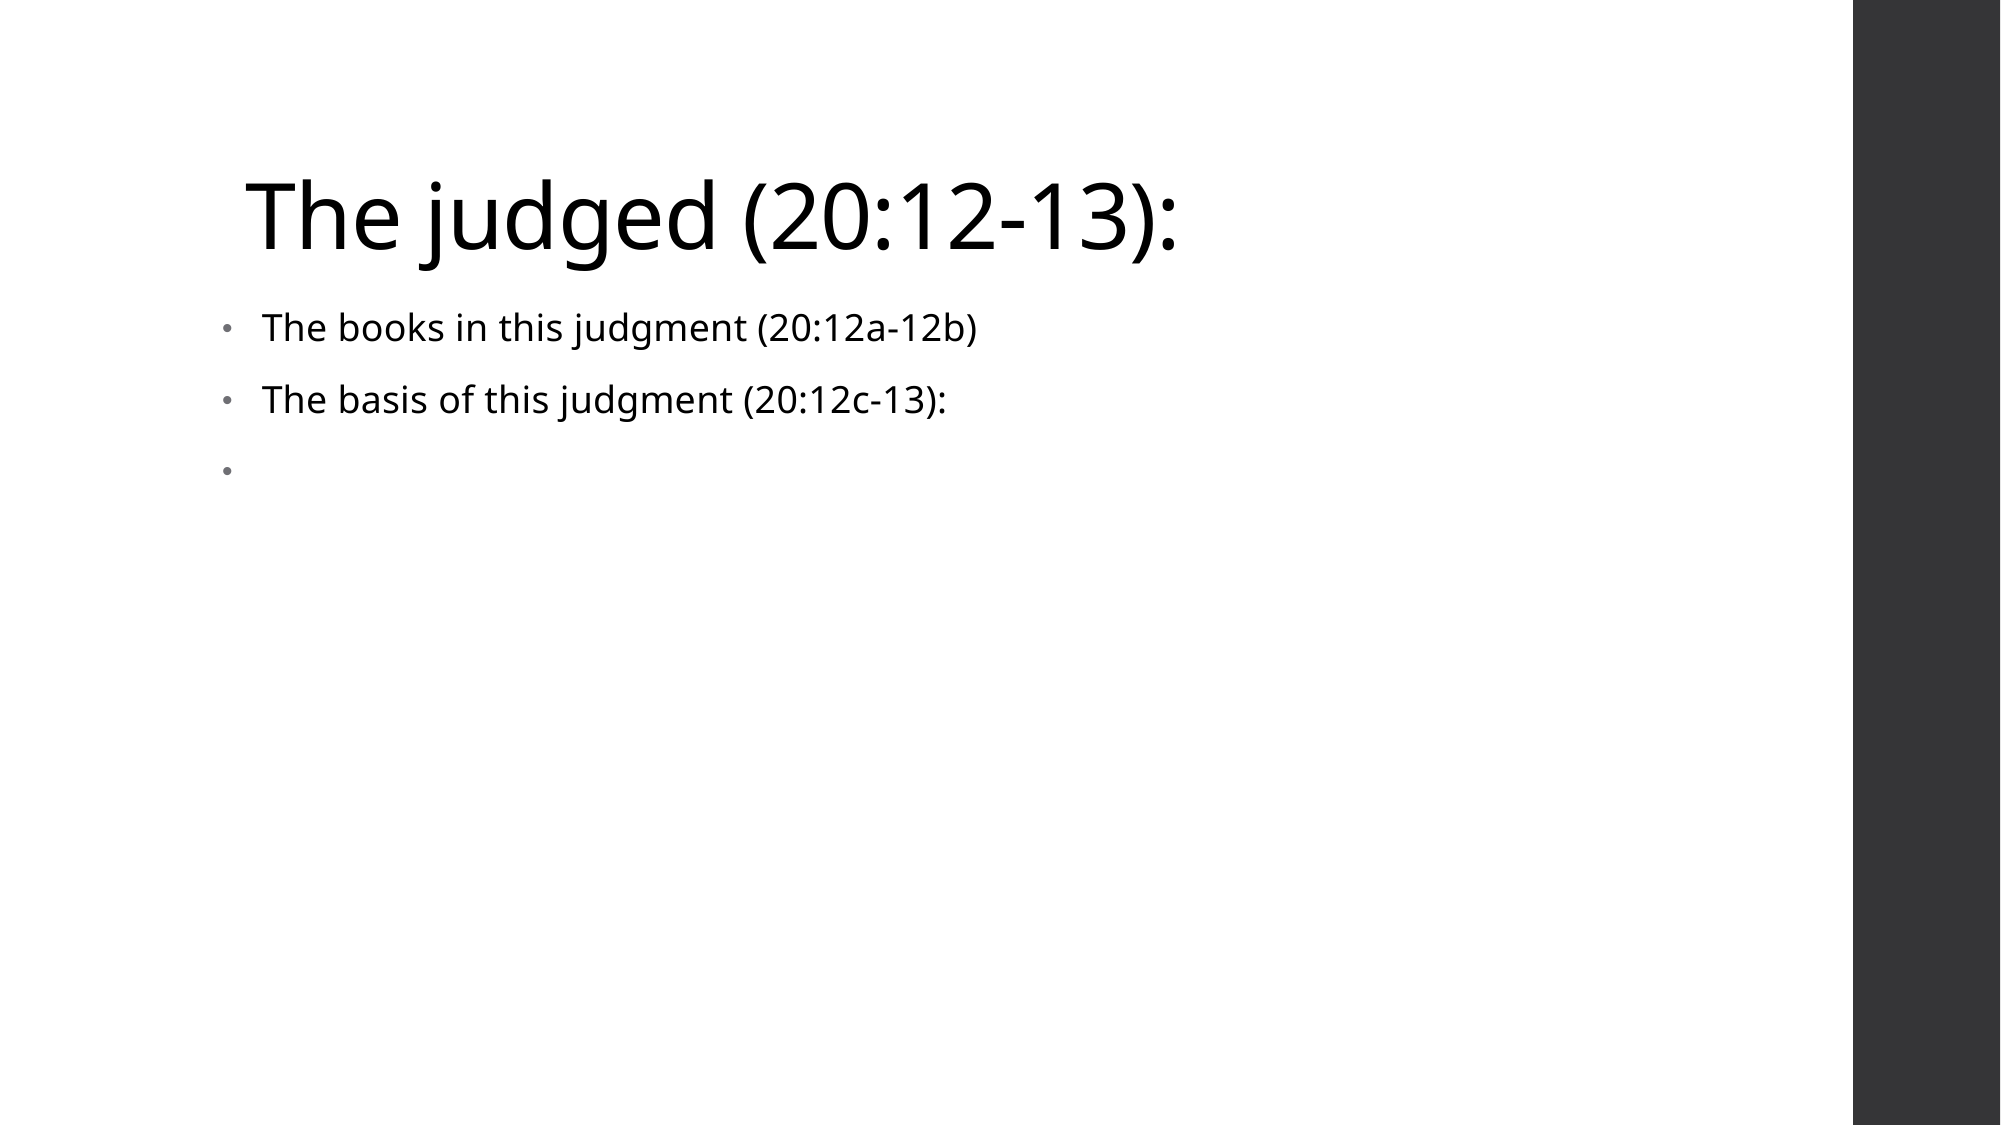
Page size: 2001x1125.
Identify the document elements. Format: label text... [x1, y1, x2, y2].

title The judged (20:12-13): [206, 60, 1797, 278]
list The books in this judgment (20:12a-12b) The basis of this judgment (20:12c-13): [206, 299, 1617, 1014]
